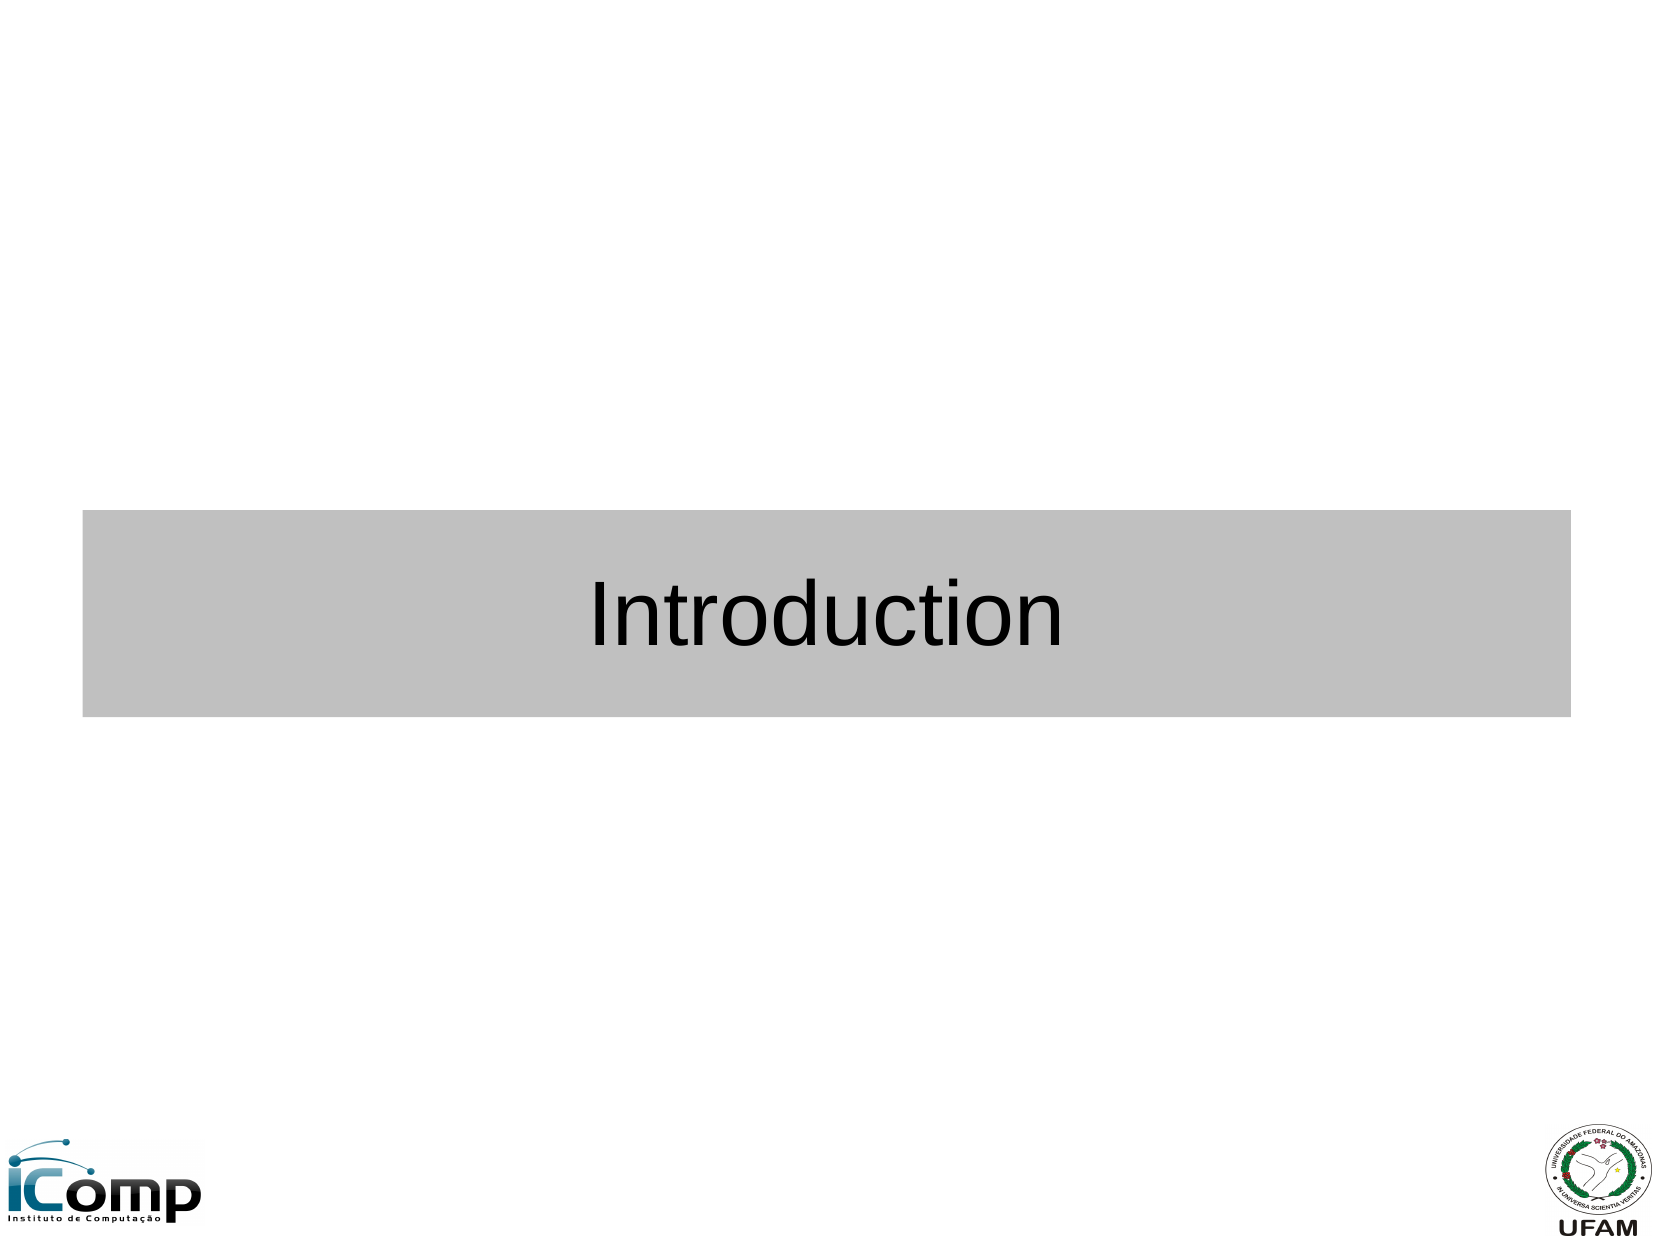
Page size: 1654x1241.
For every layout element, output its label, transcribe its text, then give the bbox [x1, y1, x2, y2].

picture [1545, 1124, 1652, 1236]
picture [5, 1139, 205, 1226]
title Introduction [82, 510, 1571, 718]
